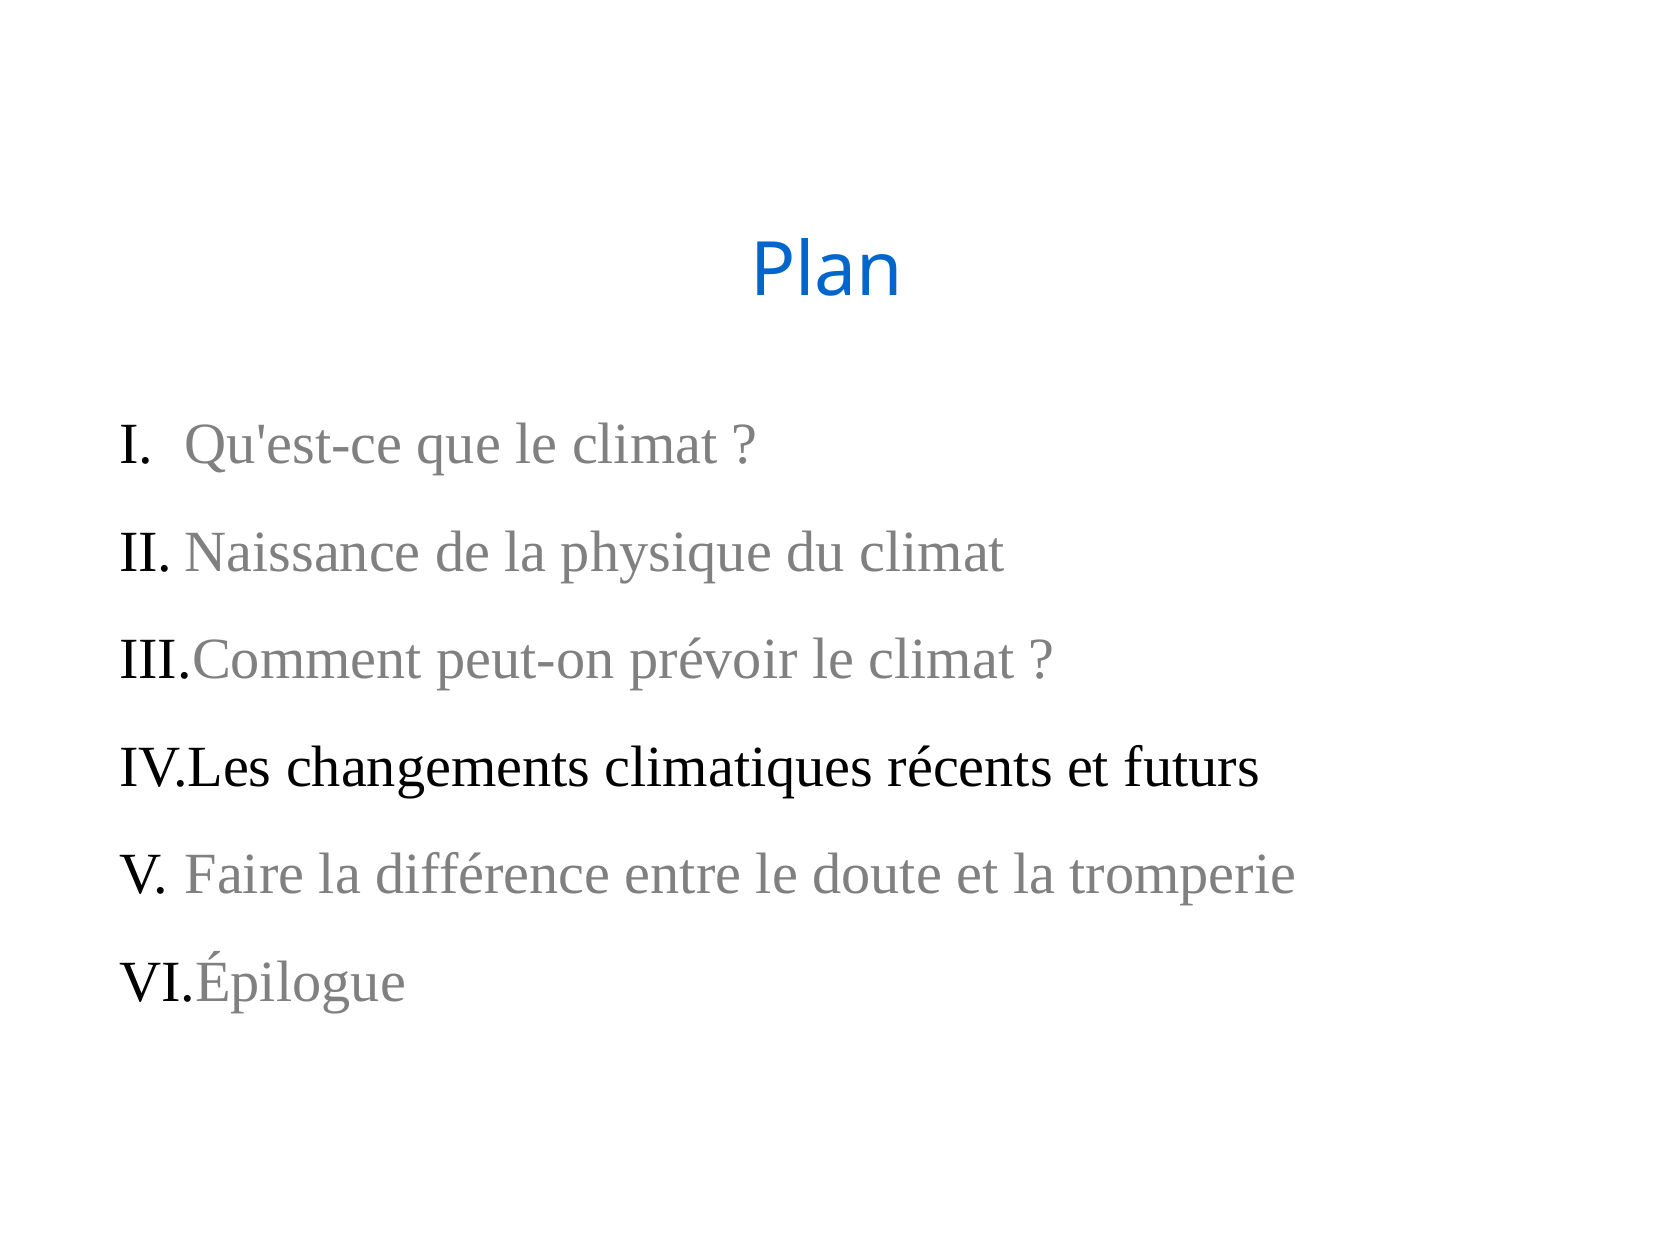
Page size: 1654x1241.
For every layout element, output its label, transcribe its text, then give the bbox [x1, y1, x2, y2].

text_box Qu'est-ce que le climat ? Naissance de la physique du climat Comment peut-on prévoir le climat ? Les changements climatiques récents et futurs Faire la différence entre le doute et la tromperie Épilogue [27, 398, 1556, 1021]
text_box Plan [58, 219, 1595, 389]
